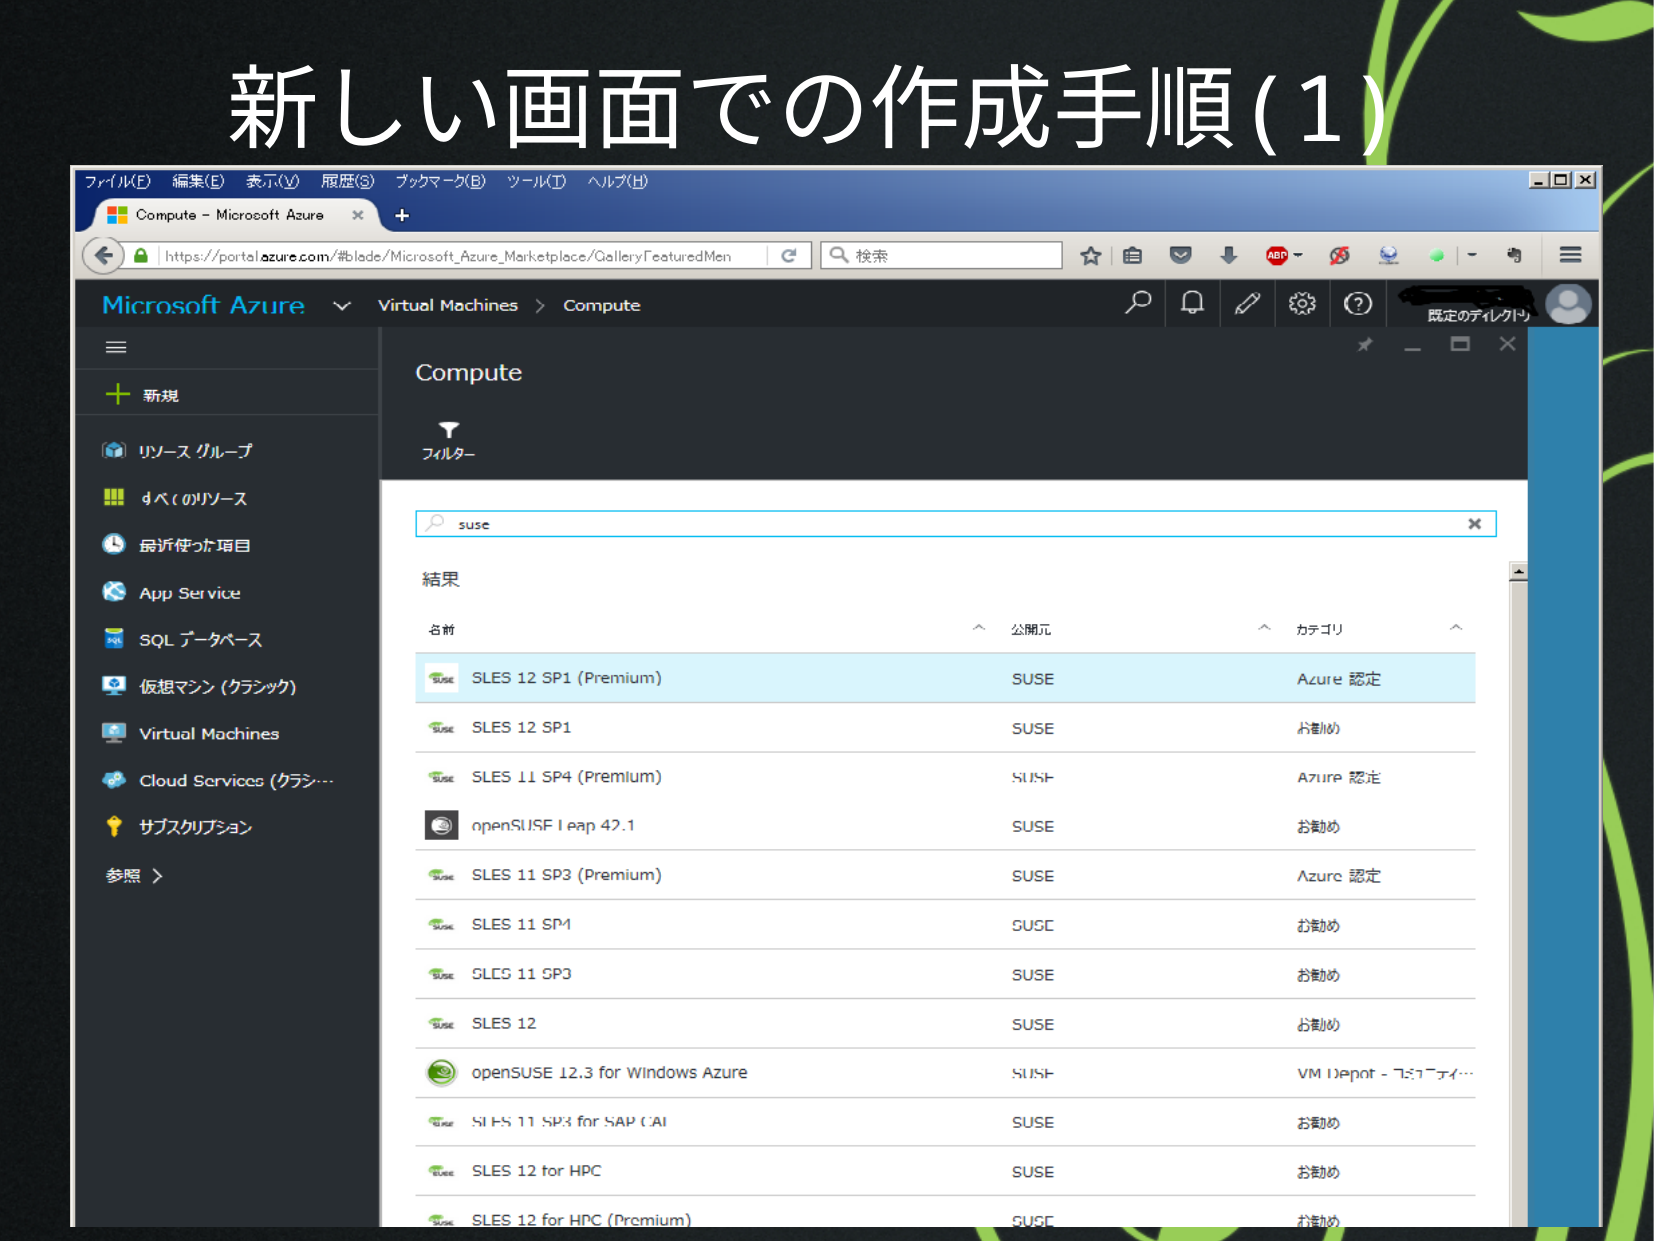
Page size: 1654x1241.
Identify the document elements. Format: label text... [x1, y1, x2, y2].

picture [0, 0, 1654, 1241]
title 新しい画面での作成手順(1) [47, 49, 1583, 154]
